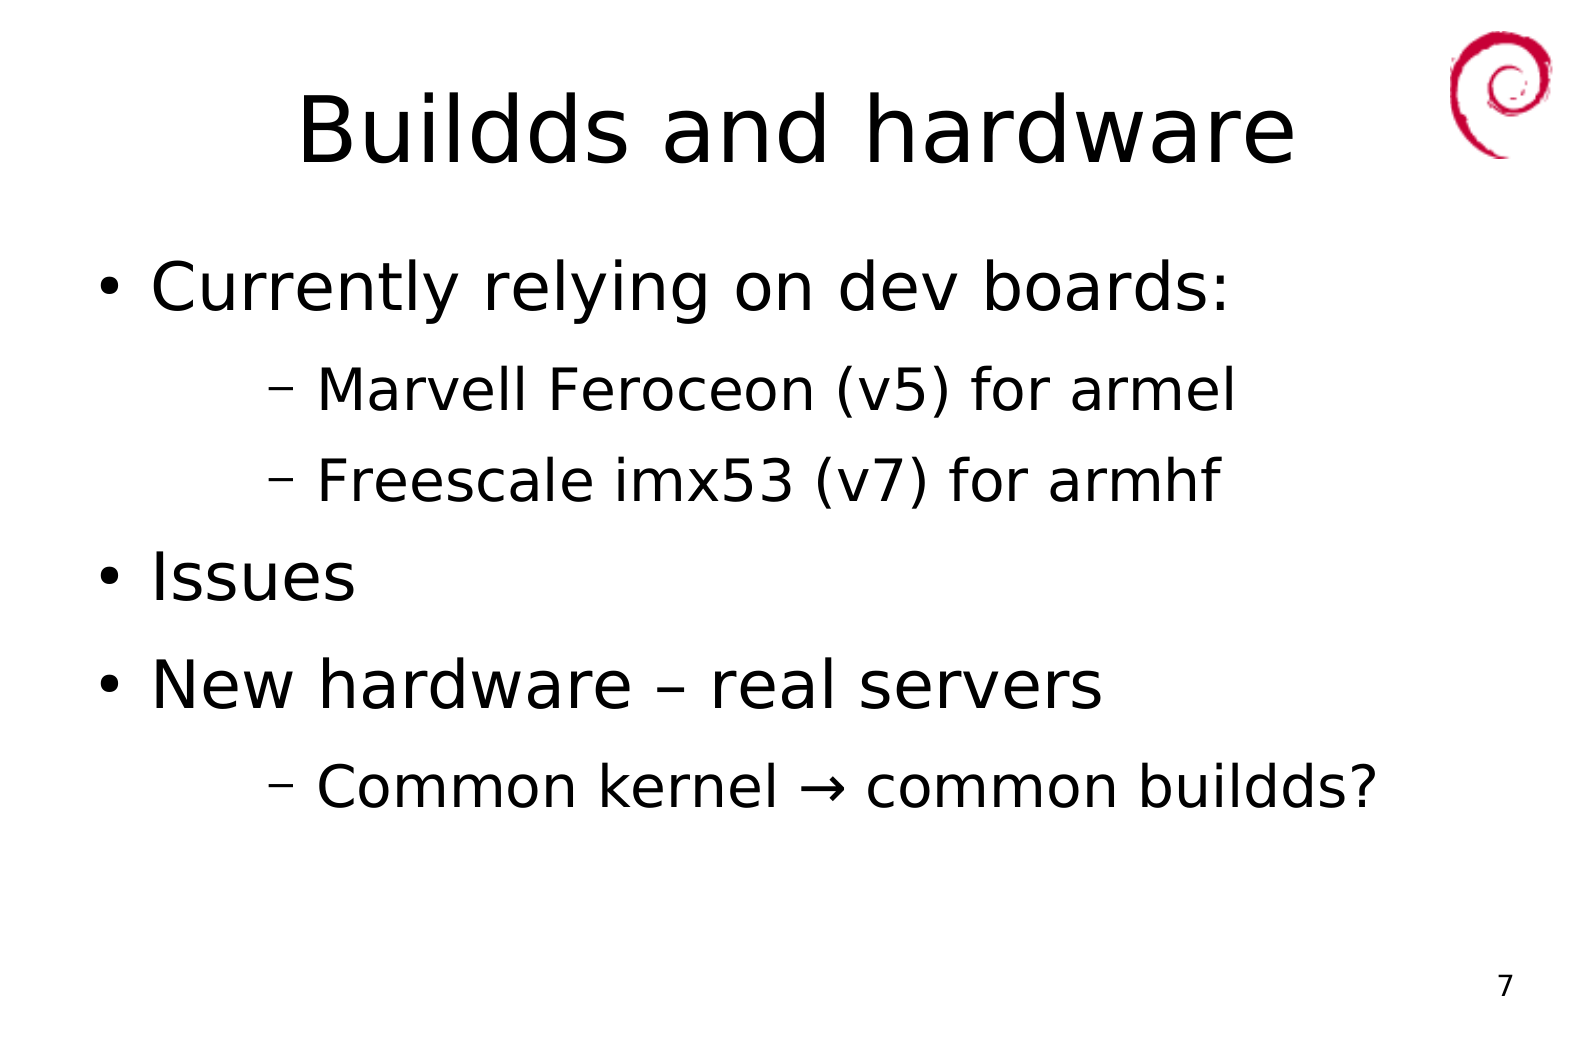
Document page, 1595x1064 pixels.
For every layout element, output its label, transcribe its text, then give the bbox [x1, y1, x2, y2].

picture [1450, 31, 1555, 159]
list Currently relying on dev boards: Marvell Feroceon (v5) for armel Freescale imx53 (v7) for armhf Issues New hardware – real servers Common kernel → common buildds? [79, 248, 1515, 936]
title Buildds and hardware [79, 49, 1515, 213]
